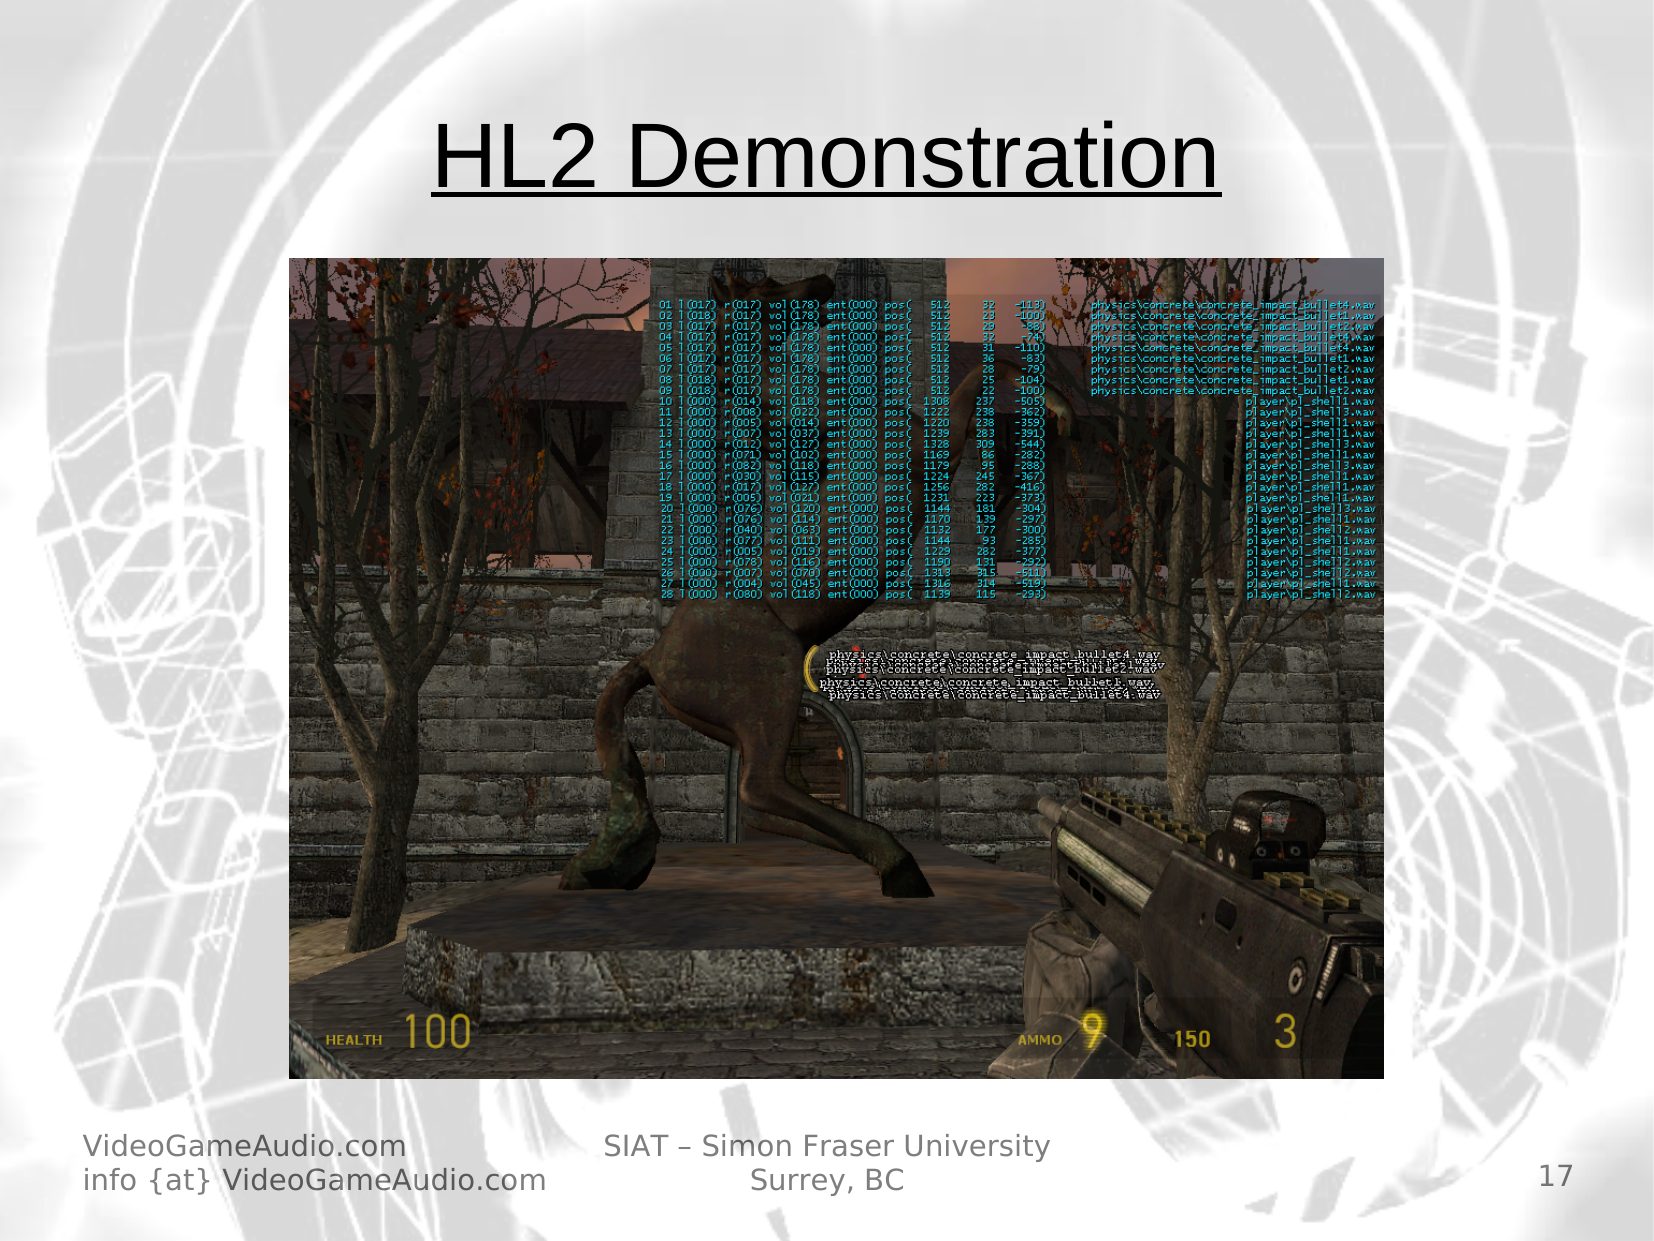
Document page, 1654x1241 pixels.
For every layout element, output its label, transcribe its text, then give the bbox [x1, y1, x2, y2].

text_box HL2 Demonstration [82, 49, 1571, 257]
picture [0, 0, 1654, 1241]
